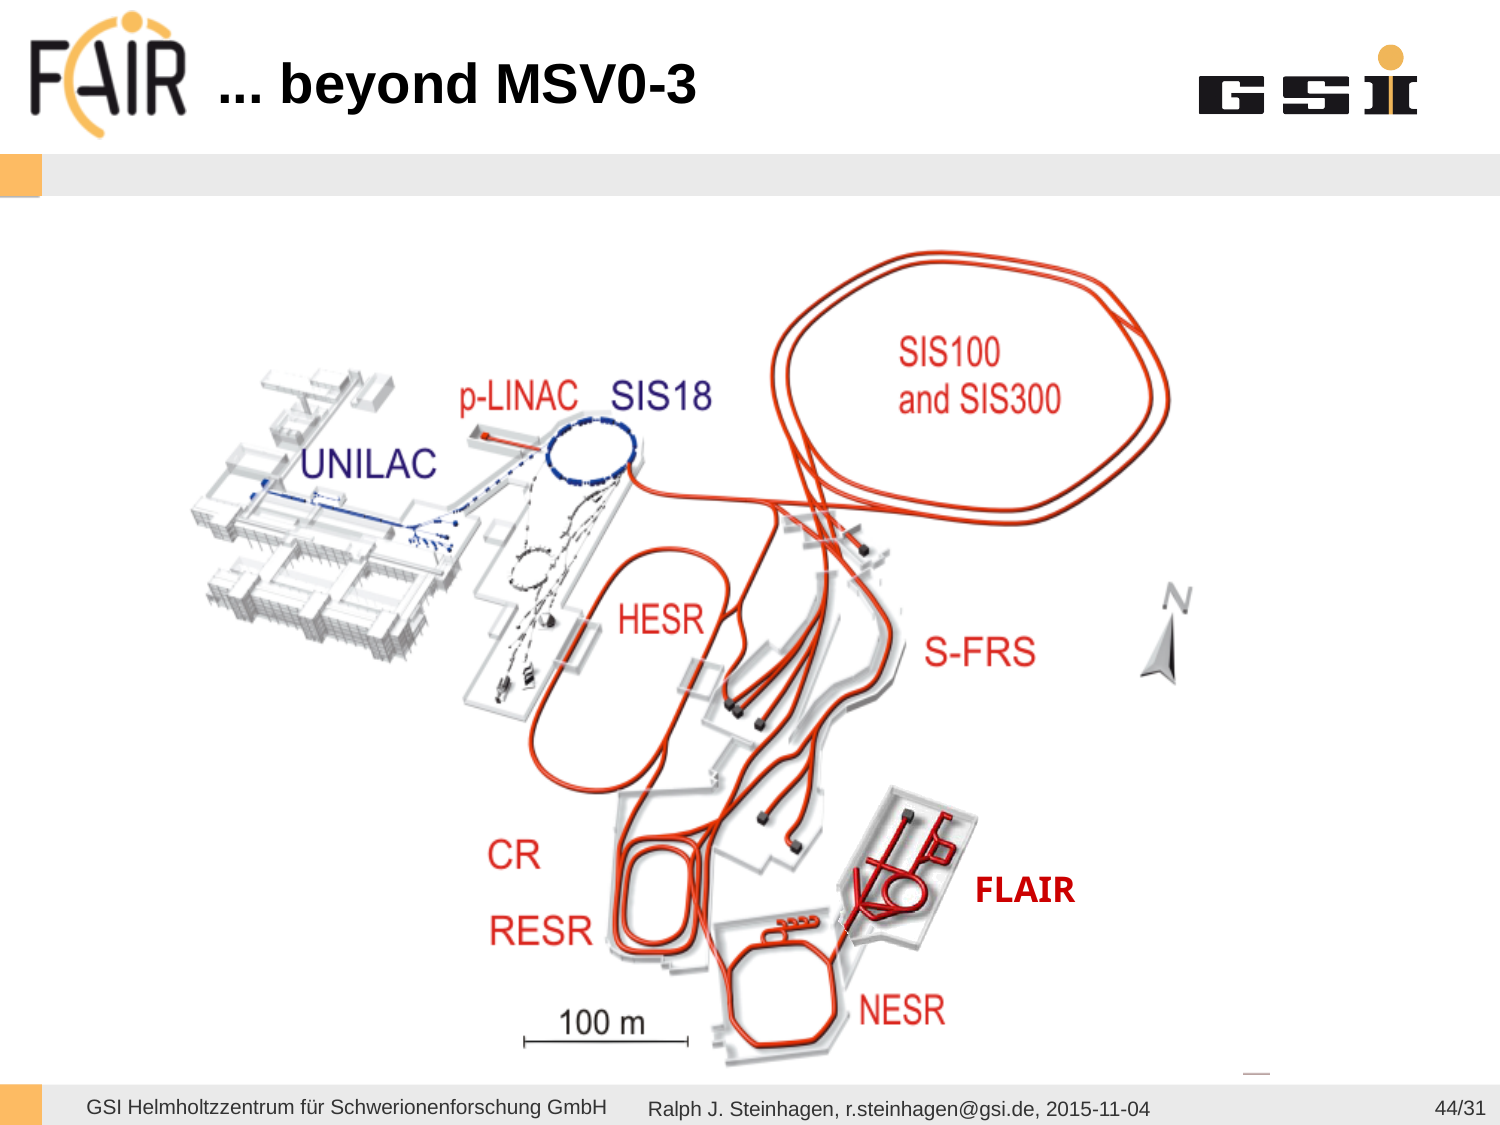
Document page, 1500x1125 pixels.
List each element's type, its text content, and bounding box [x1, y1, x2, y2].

text_box [152, 202, 1241, 1073]
text_box FLAIR [934, 858, 1116, 917]
picture [828, 766, 990, 957]
title ... beyond MSV0-3 [217, 20, 1109, 147]
picture [30, 9, 187, 141]
picture [151, 206, 1270, 1075]
picture [1197, 42, 1419, 117]
